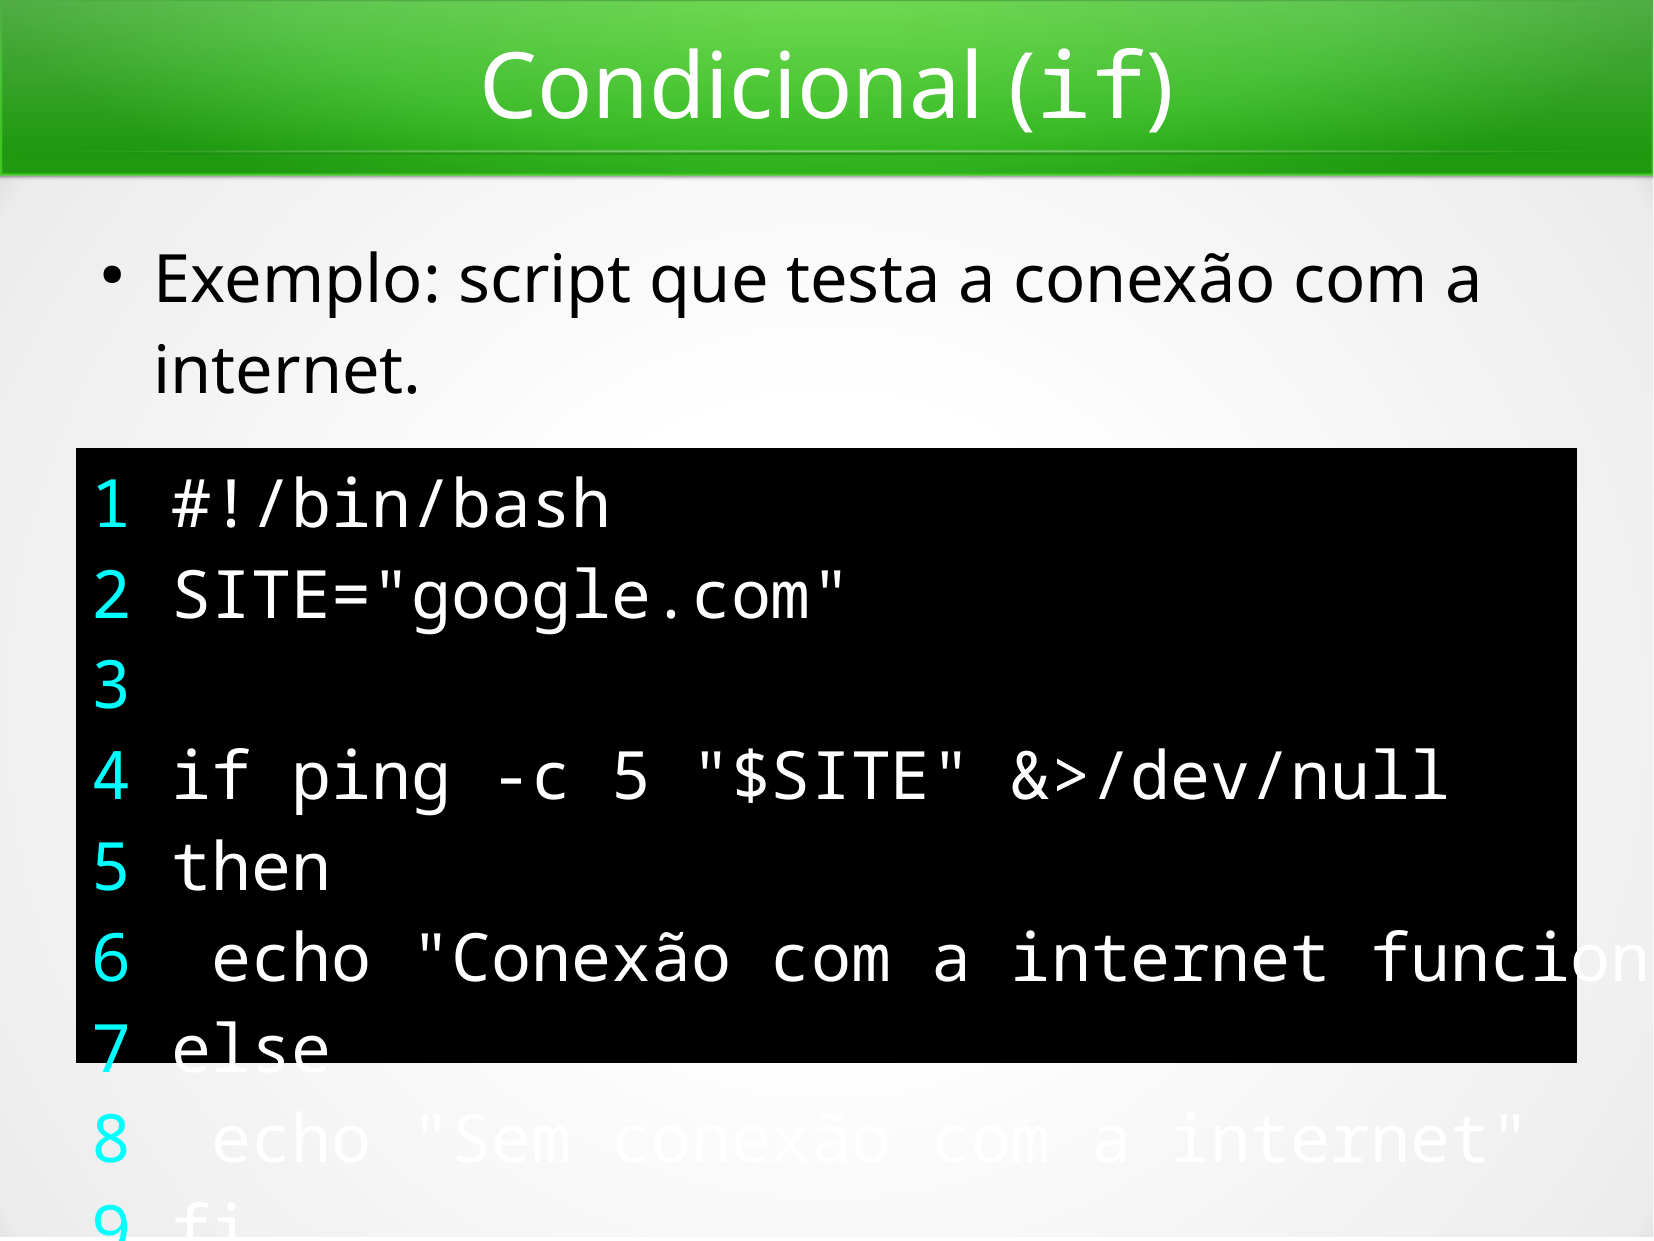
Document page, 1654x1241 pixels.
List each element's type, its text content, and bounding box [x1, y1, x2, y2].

list Exemplo: script que testa a conexão com a internet. [82, 231, 1571, 951]
title Condicional (if) [82, 11, 1571, 154]
picture [101, 1210, 121, 1231]
picture [0, 0, 1654, 1237]
text_box 1 #!/bin/bash 2 SITE="google.com" 3 4 if ping -c 5 "$SITE" &>/dev/null 5 then 6 echo "Conexão com a internet funcionando" 7 else 8 echo "Sem conexão com a internet" 9 fi [76, 448, 1577, 1063]
